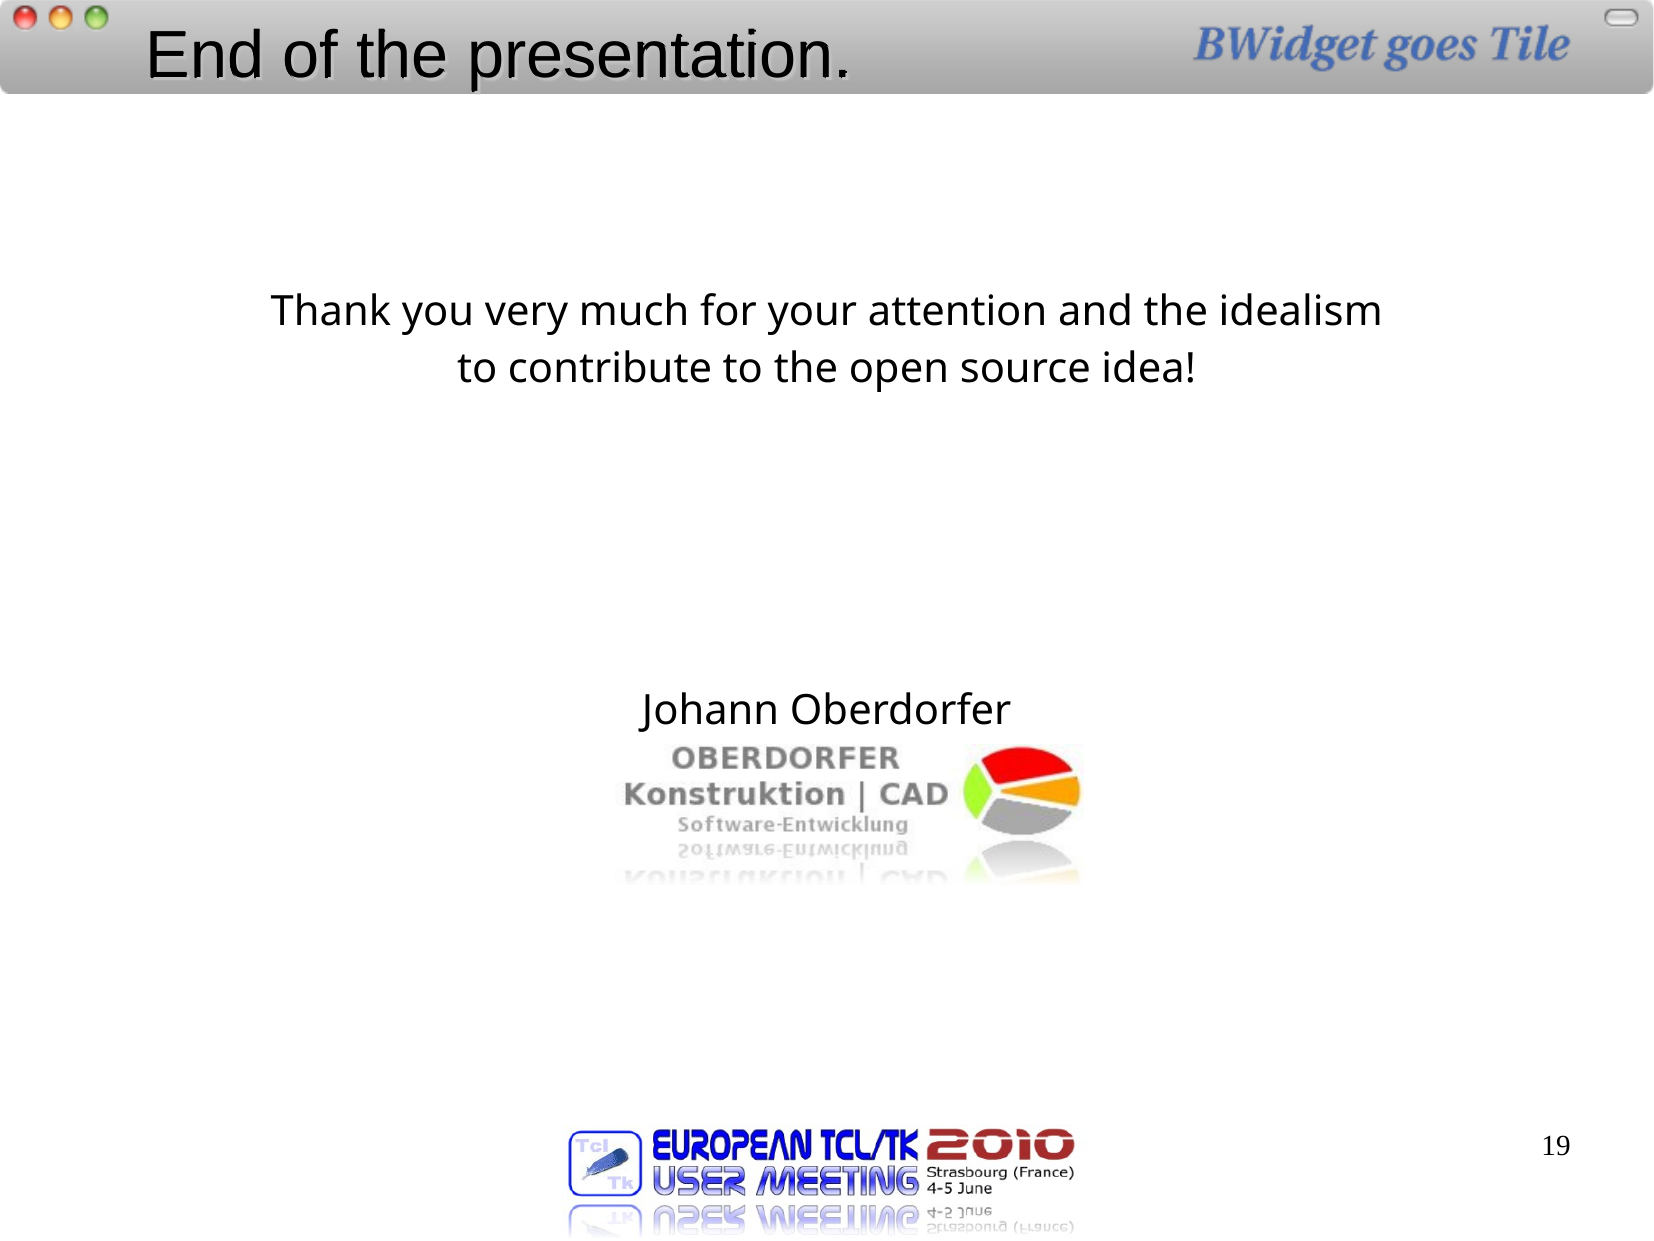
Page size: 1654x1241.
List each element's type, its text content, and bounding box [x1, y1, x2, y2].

picture [562, 1124, 1088, 1238]
picture [0, 0, 1654, 94]
subtitle Thank you very much for your attention and the idealism to contribute to the open source idea! Johann Oberdorfer [82, 107, 1571, 911]
picture [615, 744, 1084, 885]
title End of the presentation. [145, 16, 1156, 93]
